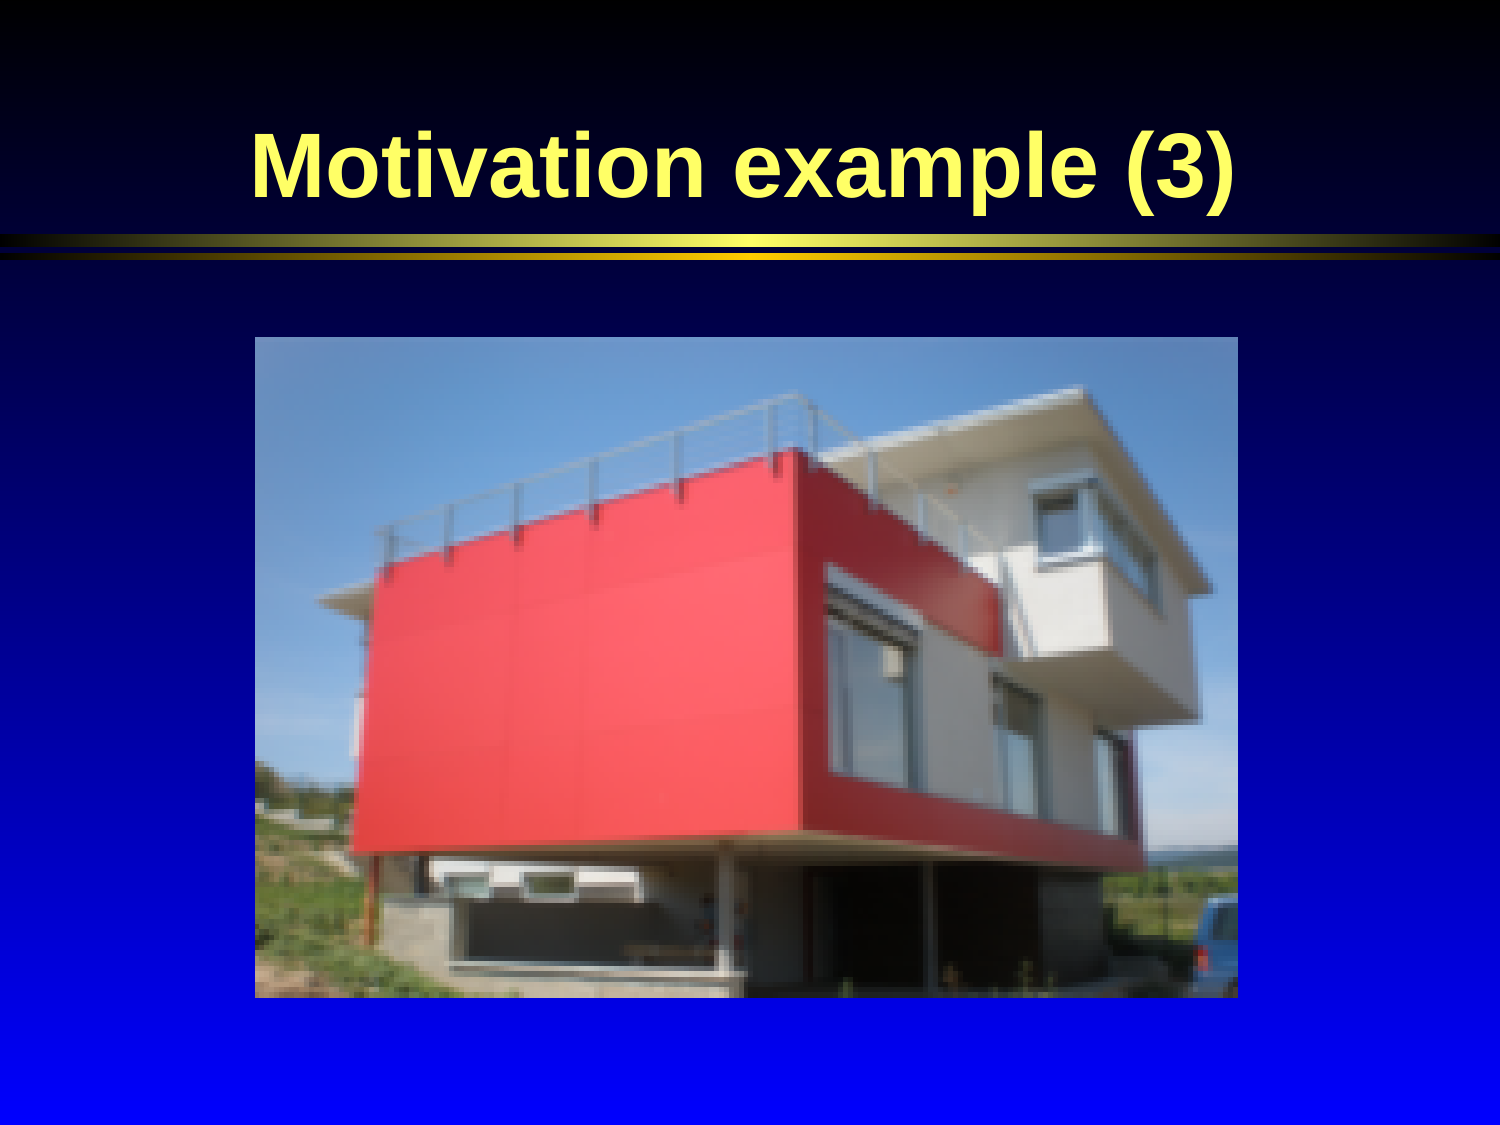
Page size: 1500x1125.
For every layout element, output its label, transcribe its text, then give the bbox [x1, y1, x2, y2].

title Motivation example (3) [99, 0, 1388, 225]
picture [255, 337, 1238, 998]
